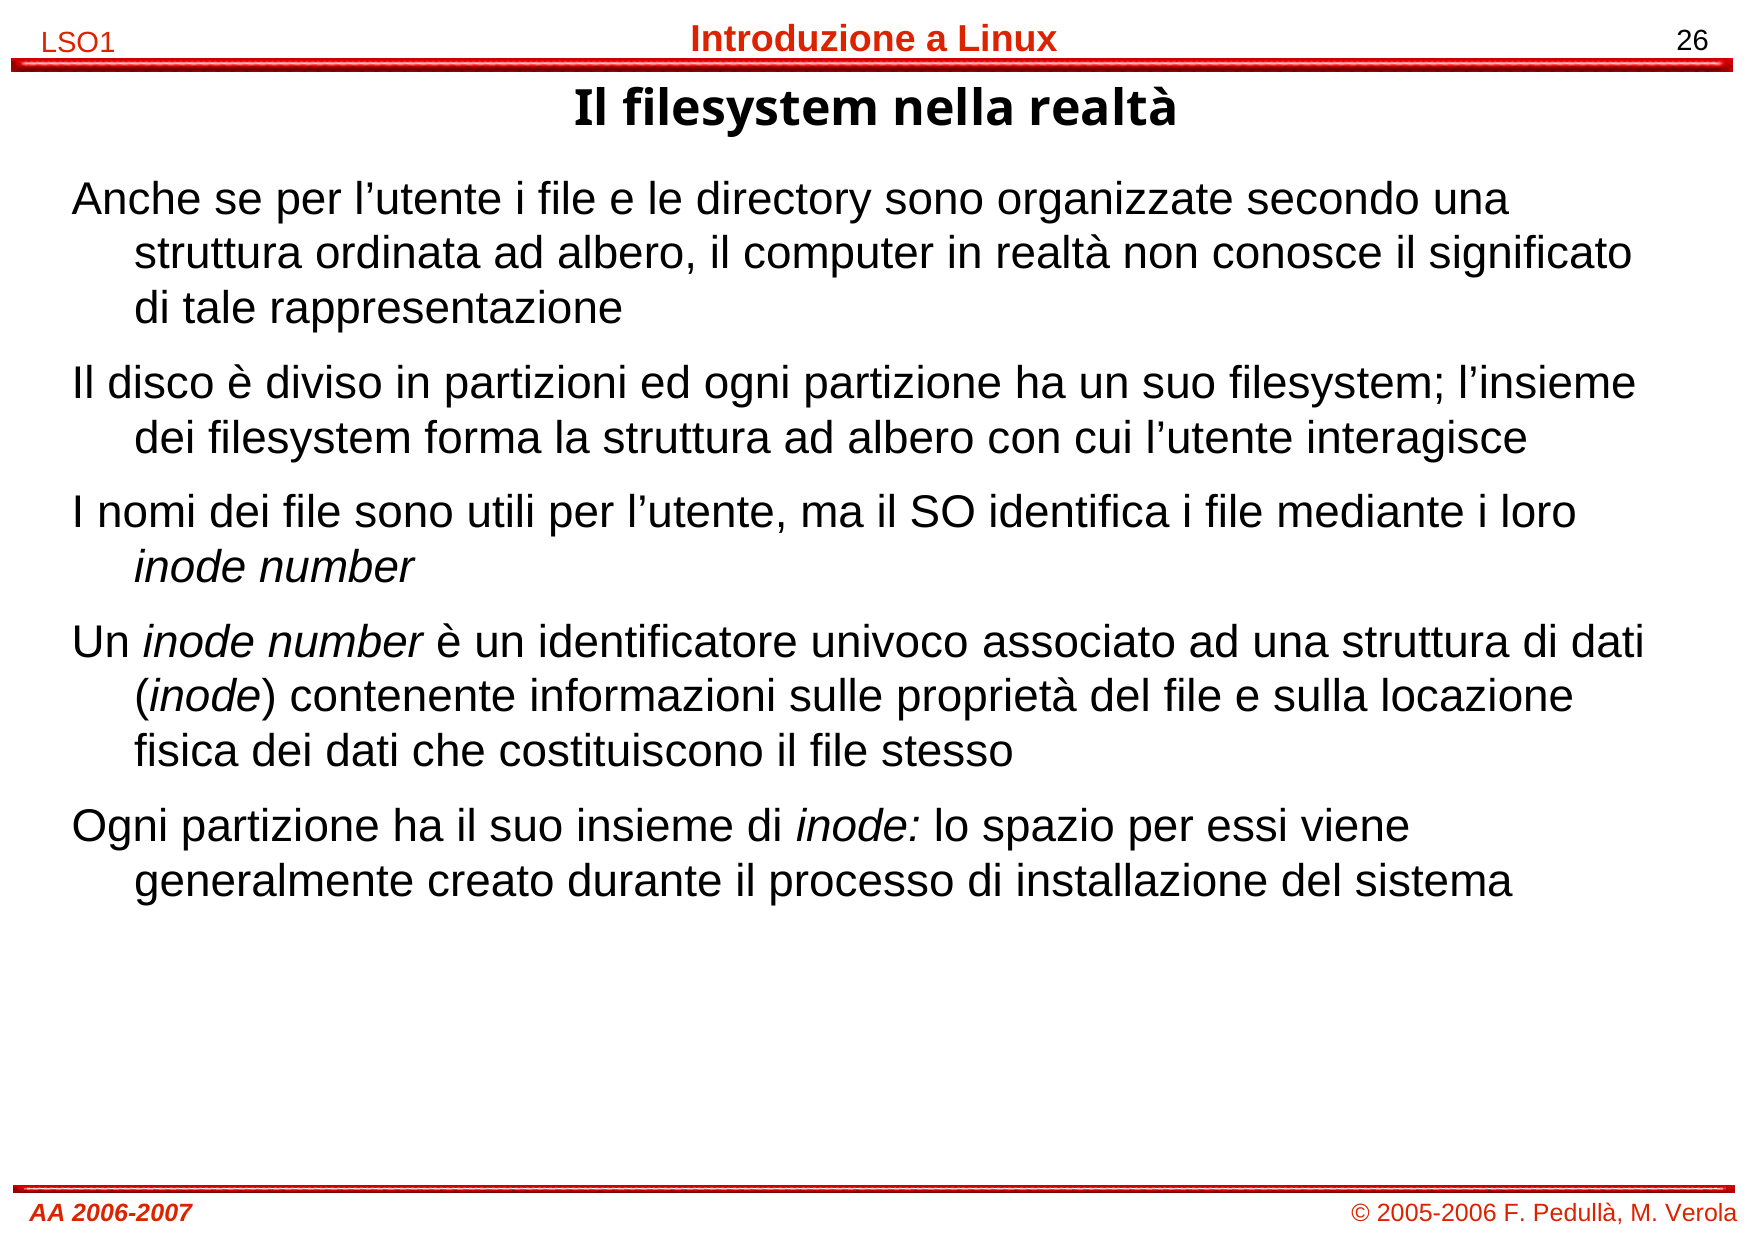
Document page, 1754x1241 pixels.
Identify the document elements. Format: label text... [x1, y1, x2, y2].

list Anche se per l’utente i file e le directory sono organizzate secondo una struttura ordinata ad albero, il computer in realtà non conosce il significato di tale rappresentazione Il disco è diviso in partizioni ed ogni partizione ha un suo filesystem; l’insieme dei filesystem forma la struttura ad albero con cui l’utente interagisce I nomi dei file sono utili per l’utente, ma il SO identifica i file mediante i loro inode number Un inode number è un identificatore univoco associato ad una struttura di dati (inode) contenente informazioni sulle proprietà del file e sulla locazione fisica dei dati che costituiscono il file stesso Ogni partizione ha il suo insieme di inode: lo spazio per essi viene generalmente creato durante il processo di installazione del sistema [56, 161, 1694, 1054]
title Il filesystem nella realtà [40, 61, 1714, 156]
picture [11, 58, 1733, 72]
picture [13, 1185, 1735, 1193]
